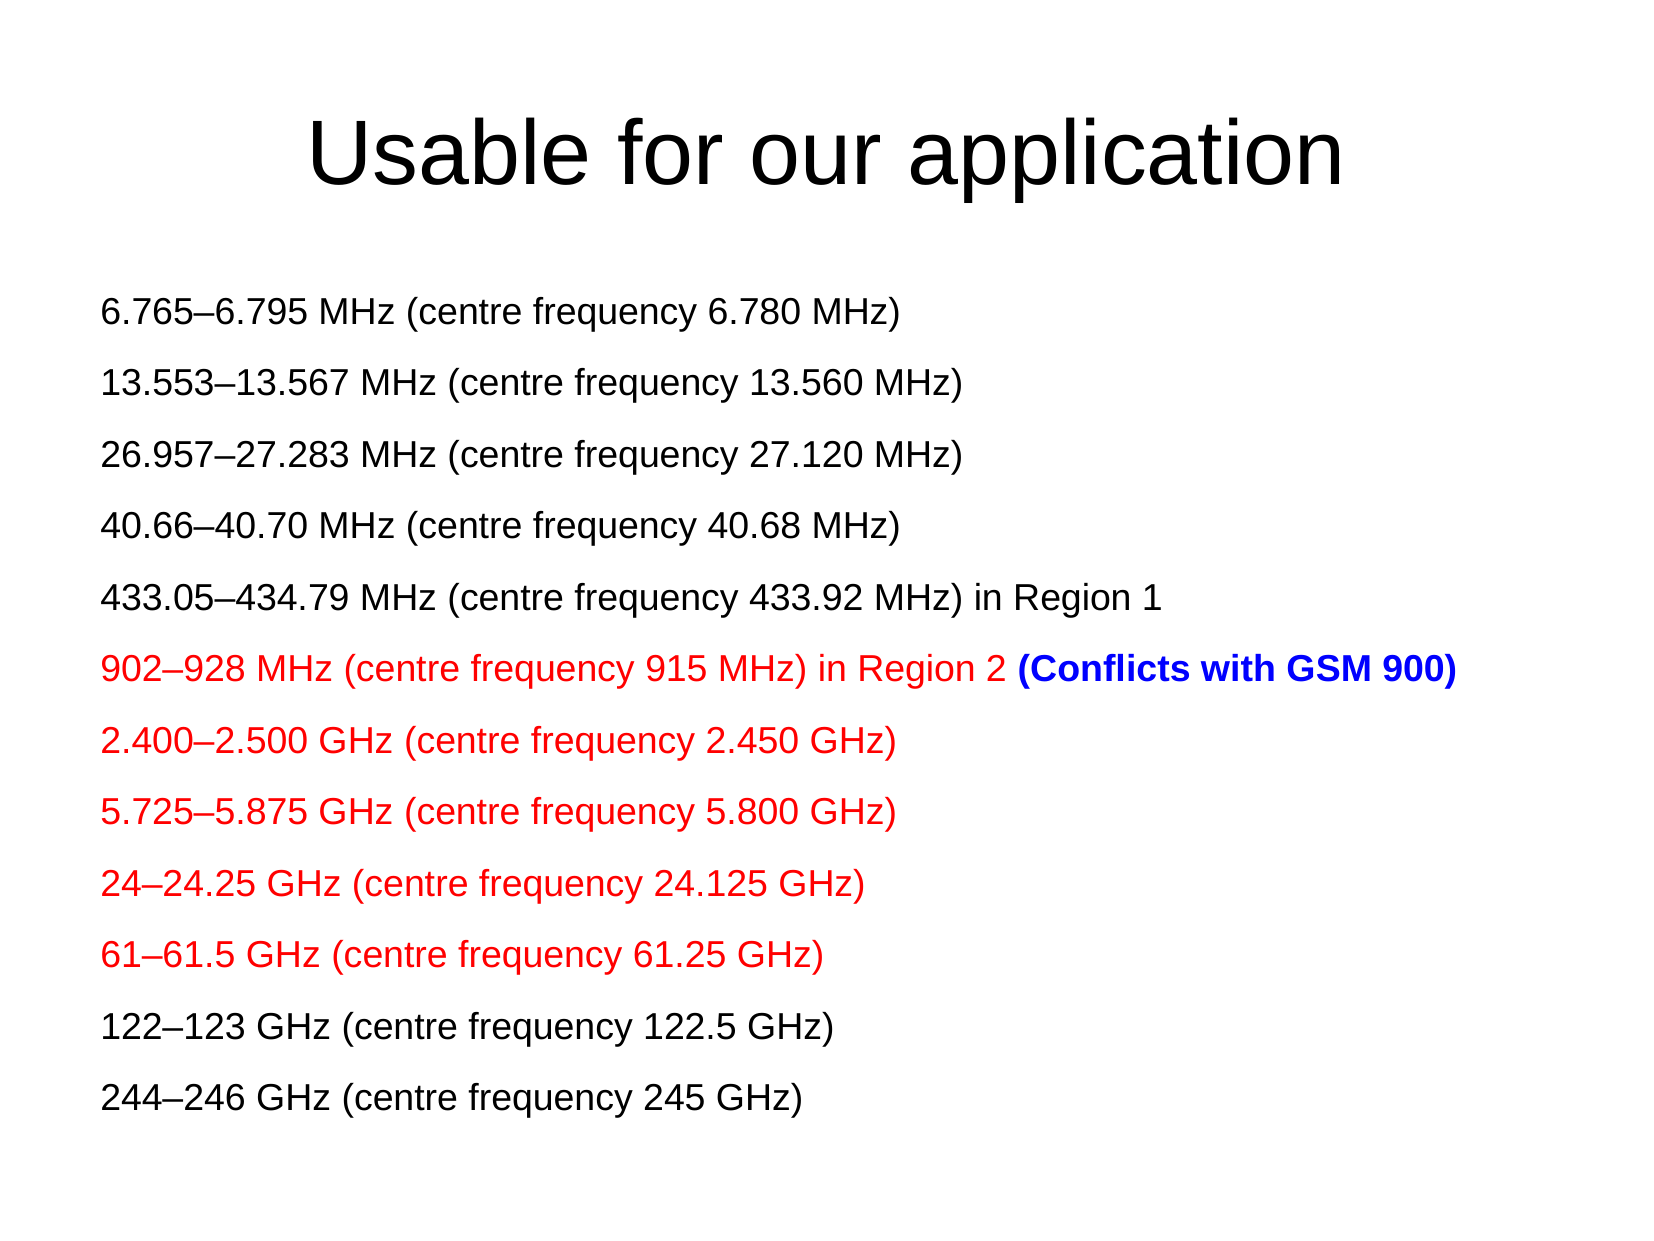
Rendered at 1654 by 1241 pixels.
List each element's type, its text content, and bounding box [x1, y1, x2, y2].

list 6.765–6.795 MHz (centre frequency 6.780 MHz) 13.553–13.567 MHz (centre frequency 13.560 MHz) 26.957–27.283 MHz (centre frequency 27.120 MHz) 40.66–40.70 MHz (centre frequency 40.68 MHz) 433.05–434.79 MHz (centre frequency 433.92 MHz) in Region 1 902–928 MHz (centre frequency 915 MHz) in Region 2 (Conflicts with GSM 900) 2.400–2.500 GHz (centre frequency 2.450 GHz) 5.725–5.875 GHz (centre frequency 5.800 GHz) 24–24.25 GHz (centre frequency 24.125 GHz) 61–61.5 GHz (centre frequency 61.25 GHz) 122–123 GHz (centre frequency 122.5 GHz) 244–246 GHz (centre frequency 245 GHz) [82, 290, 1571, 1119]
title Usable for our application [82, 56, 1571, 250]
